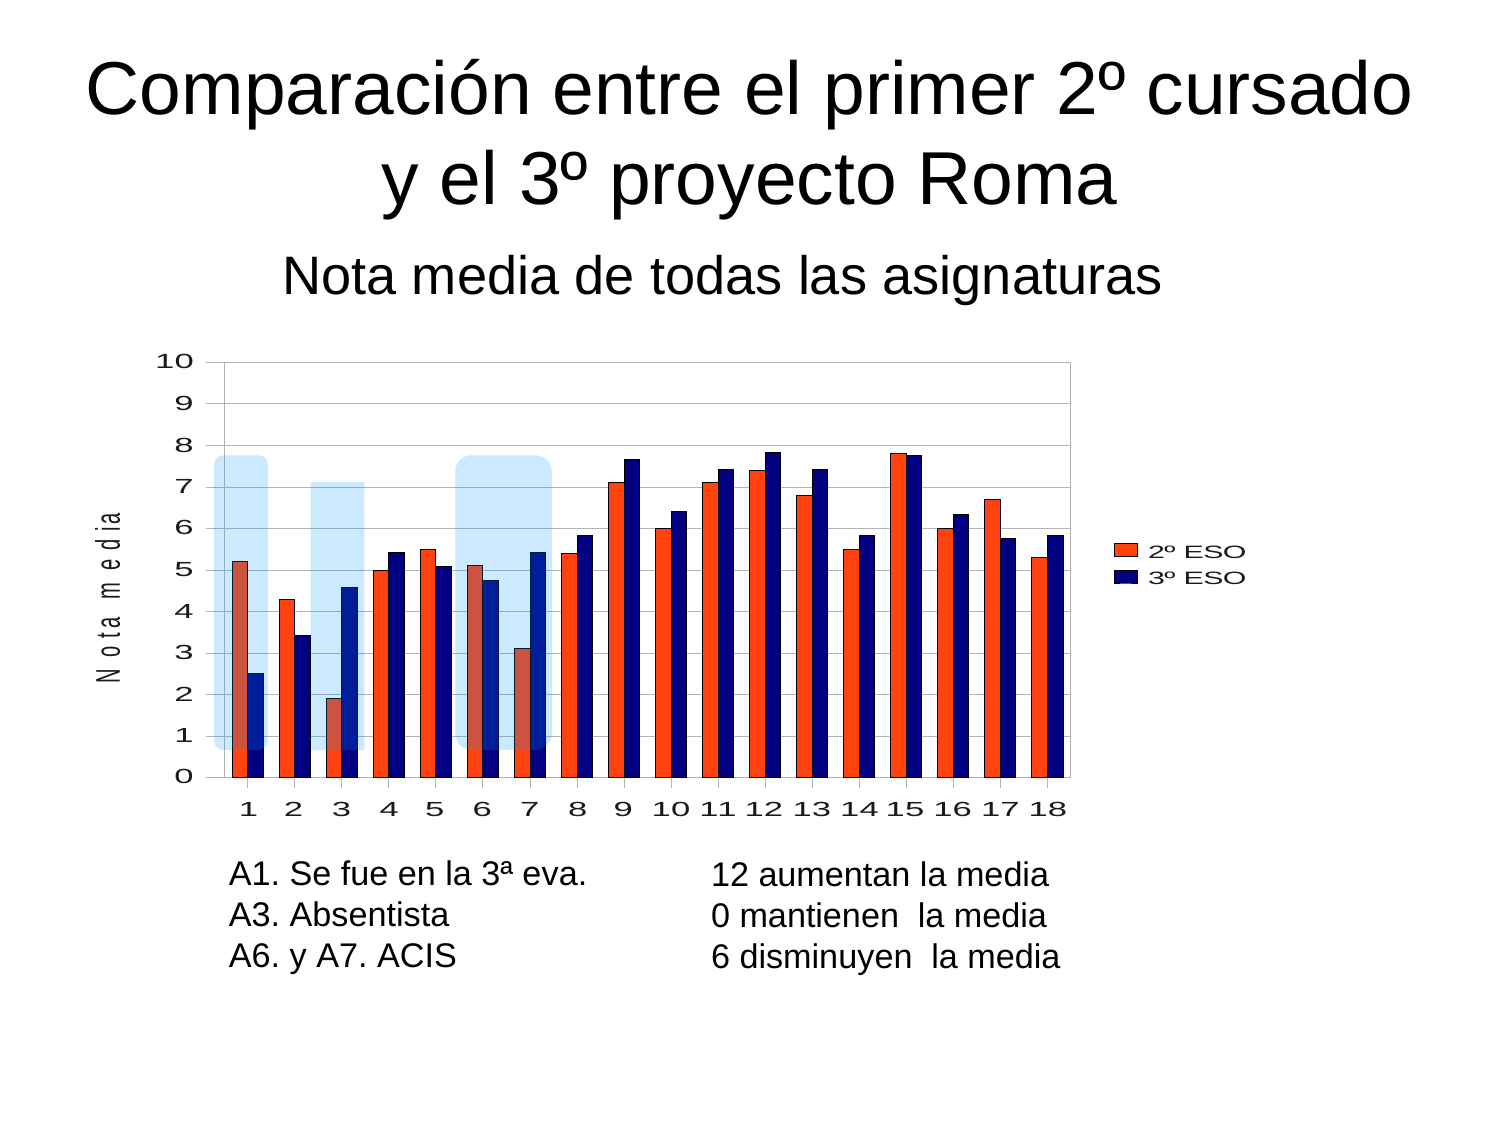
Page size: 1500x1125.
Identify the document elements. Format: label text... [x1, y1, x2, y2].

text_box A1. Se fue en la 3ª eva. A3. Absentista A6. y A7. ACIS [214, 802, 643, 1064]
text_box [310, 482, 365, 751]
text_box [214, 455, 268, 750]
text_box Nota media de todas las asignaturas [29, 233, 1418, 355]
text_box 12 aumentan la media 0 mantienen la media 6 disminuyen la media [696, 803, 1125, 1024]
text_box Comparación entre el primer 2º cursado y el 3º proyecto Roma [53, 32, 1447, 228]
text_box [455, 455, 552, 750]
picture [59, 355, 1372, 857]
